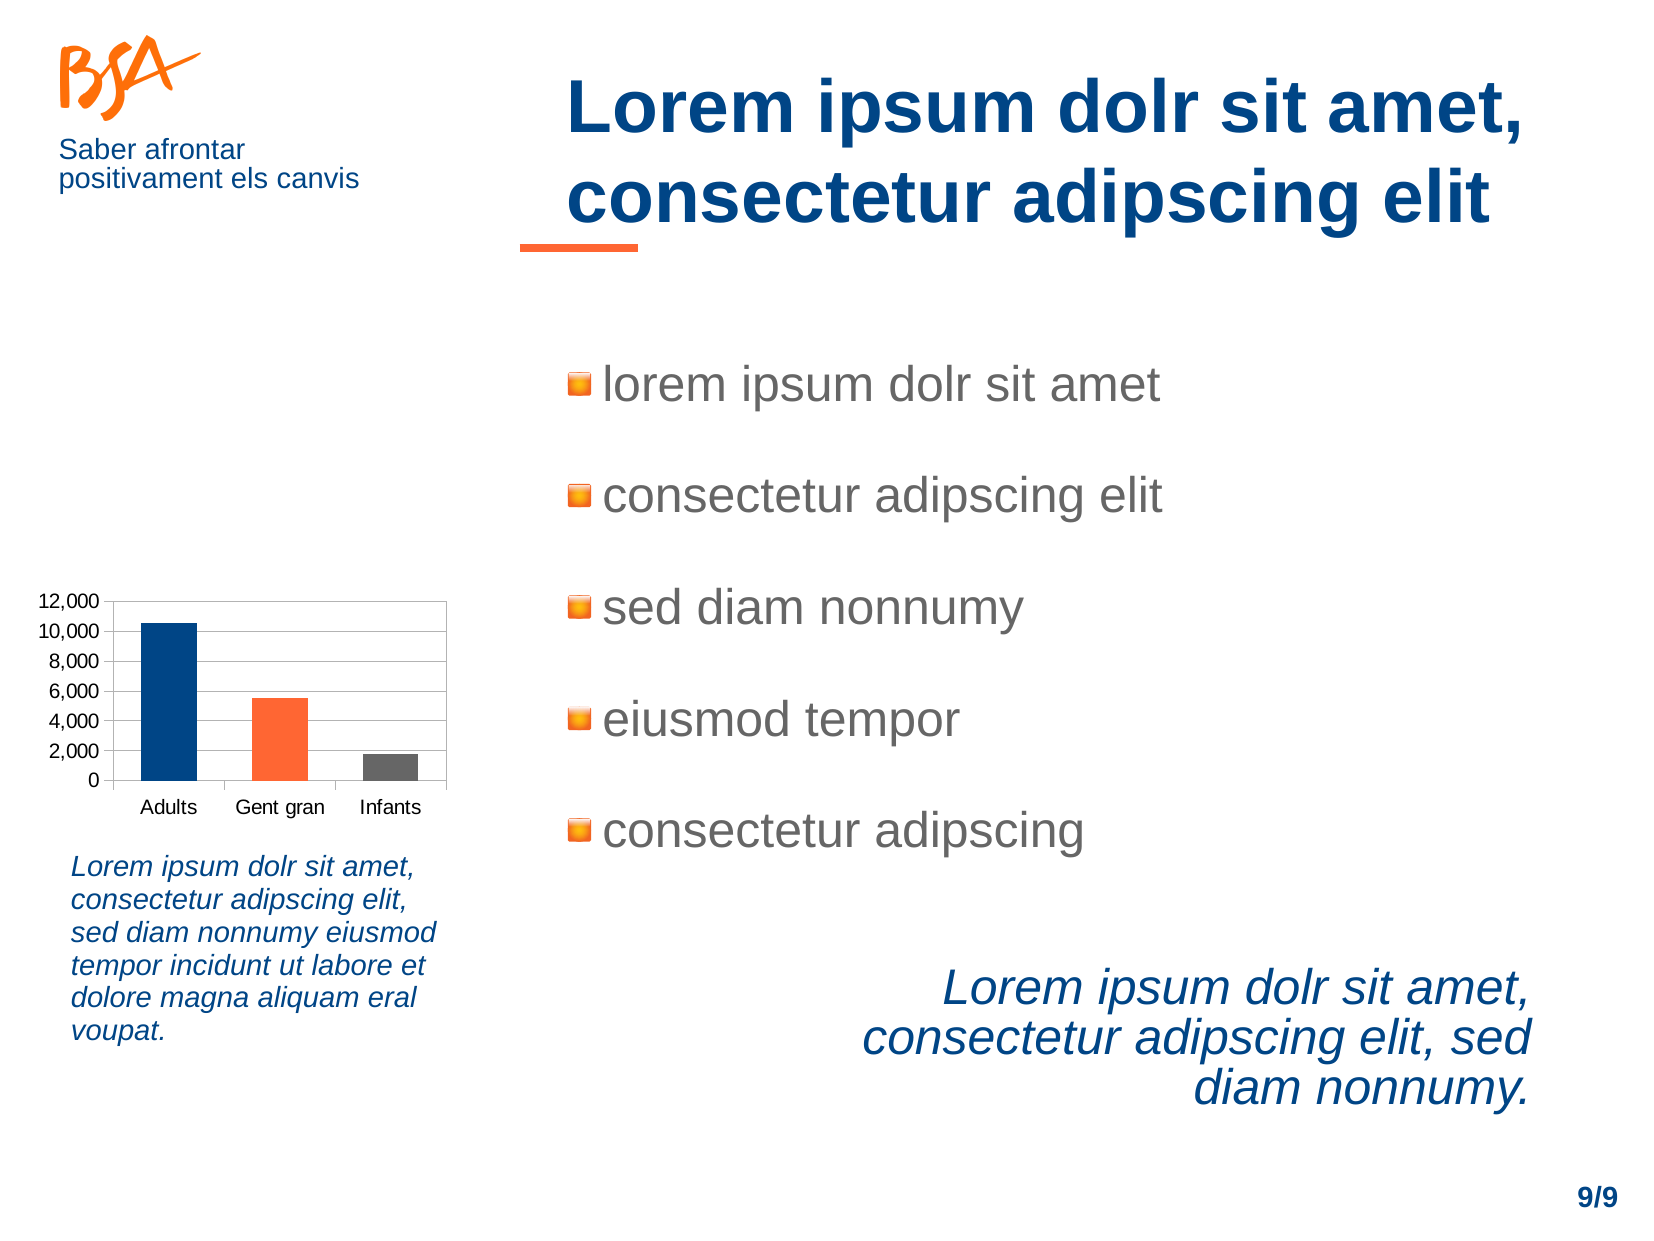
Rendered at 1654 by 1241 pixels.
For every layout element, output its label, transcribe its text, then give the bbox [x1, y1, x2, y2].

text_box Lorem ipsum dolr sit amet, consectetur adipscing elit, sed diam nonnumy. [862, 964, 1538, 1134]
text_box Lorem ipsum dolr sit amet, consectetur adipscing elit lorem ipsum dolr sit amet consectetur adipscing elit sed diam nonnumy eiusmod tempor consectetur adipscing [566, 64, 1607, 860]
text_box Lorem ipsum dolr sit amet, consectetur adipscing elit, sed diam nonnumy eiusmod tempor incidunt ut labore et dolore magna aliquam eral voupat. [70, 850, 449, 1099]
picture [60, 35, 201, 121]
chart [29, 584, 455, 824]
text_box Saber afrontar positivament els canvis [58, 135, 390, 219]
